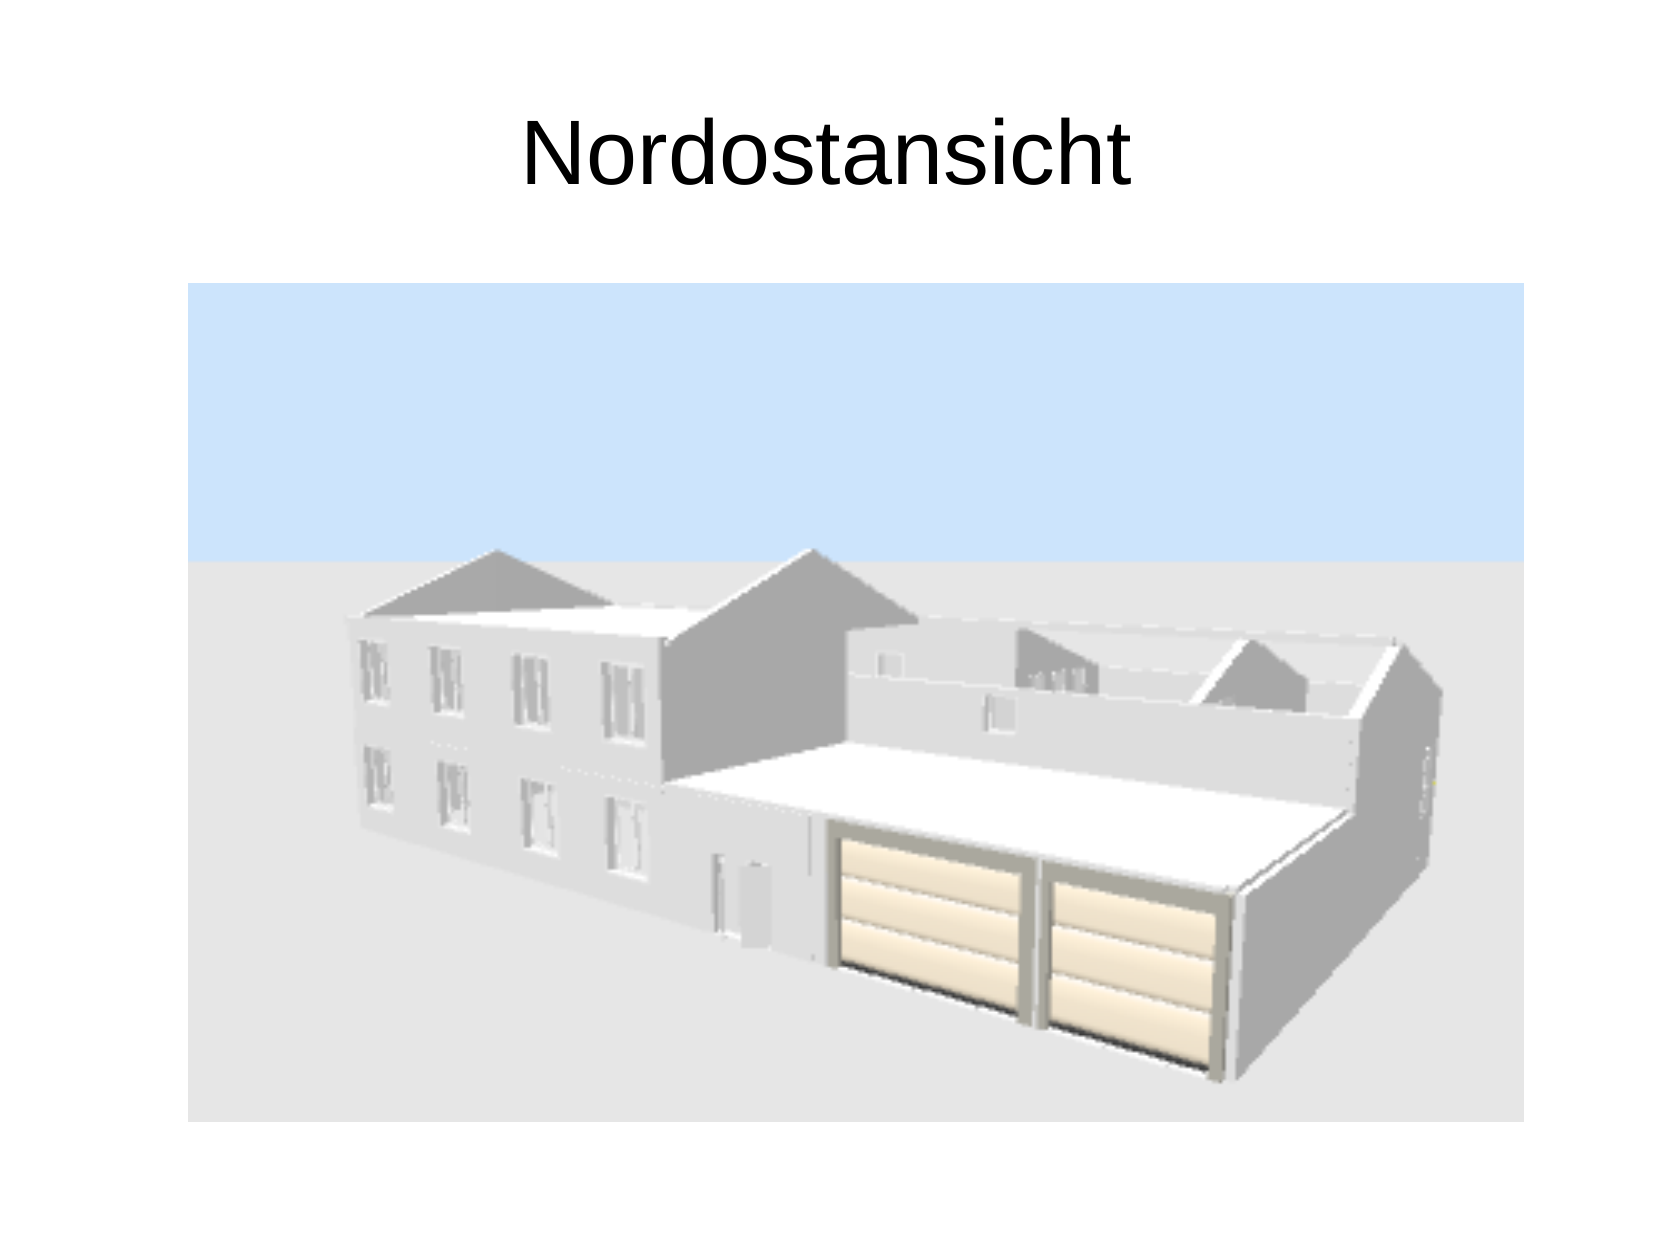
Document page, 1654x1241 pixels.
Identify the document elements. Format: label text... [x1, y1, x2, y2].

picture [188, 283, 1524, 1123]
title Nordostansicht [82, 49, 1571, 257]
